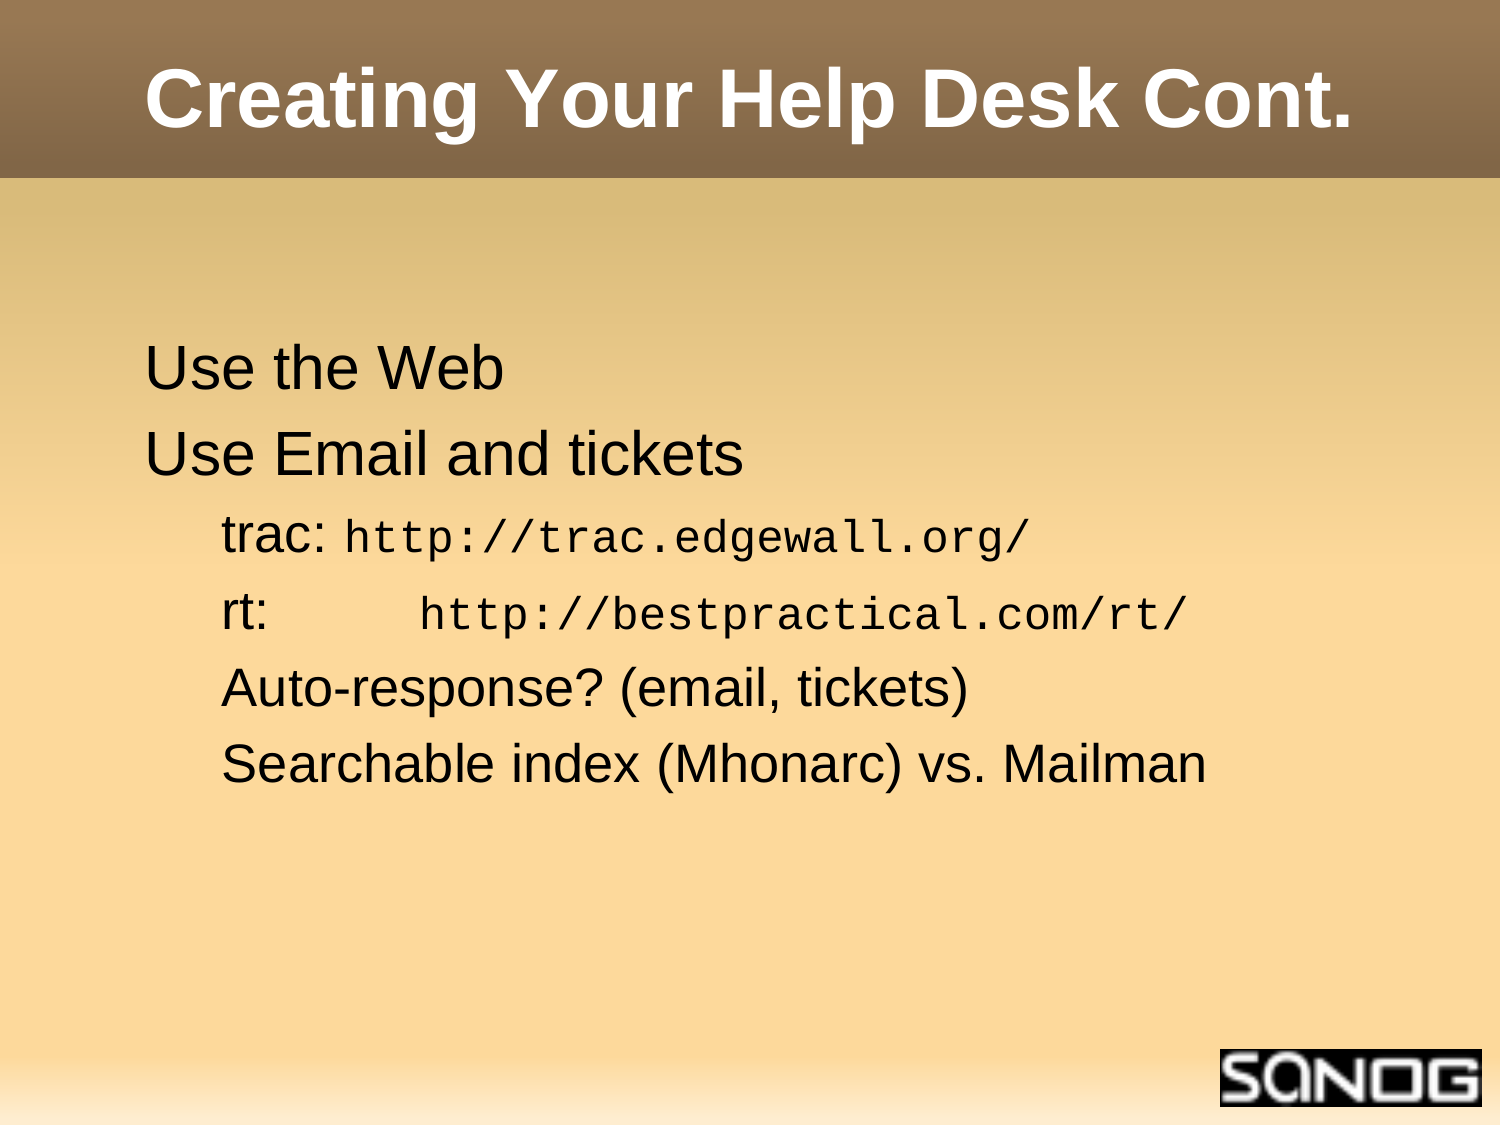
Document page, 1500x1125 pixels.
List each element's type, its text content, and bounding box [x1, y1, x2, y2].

title Creating Your Help Desk Cont. [112, 5, 1388, 193]
list Use the Web Use Email and tickets trac: http://trac.edgewall.org/ rt: http://bestpractical.com/rt/ Auto-response? (email, tickets) Searchable index (Mhonarc) vs. Mailman [112, 324, 1388, 1000]
picture [0, 0, 1500, 1125]
